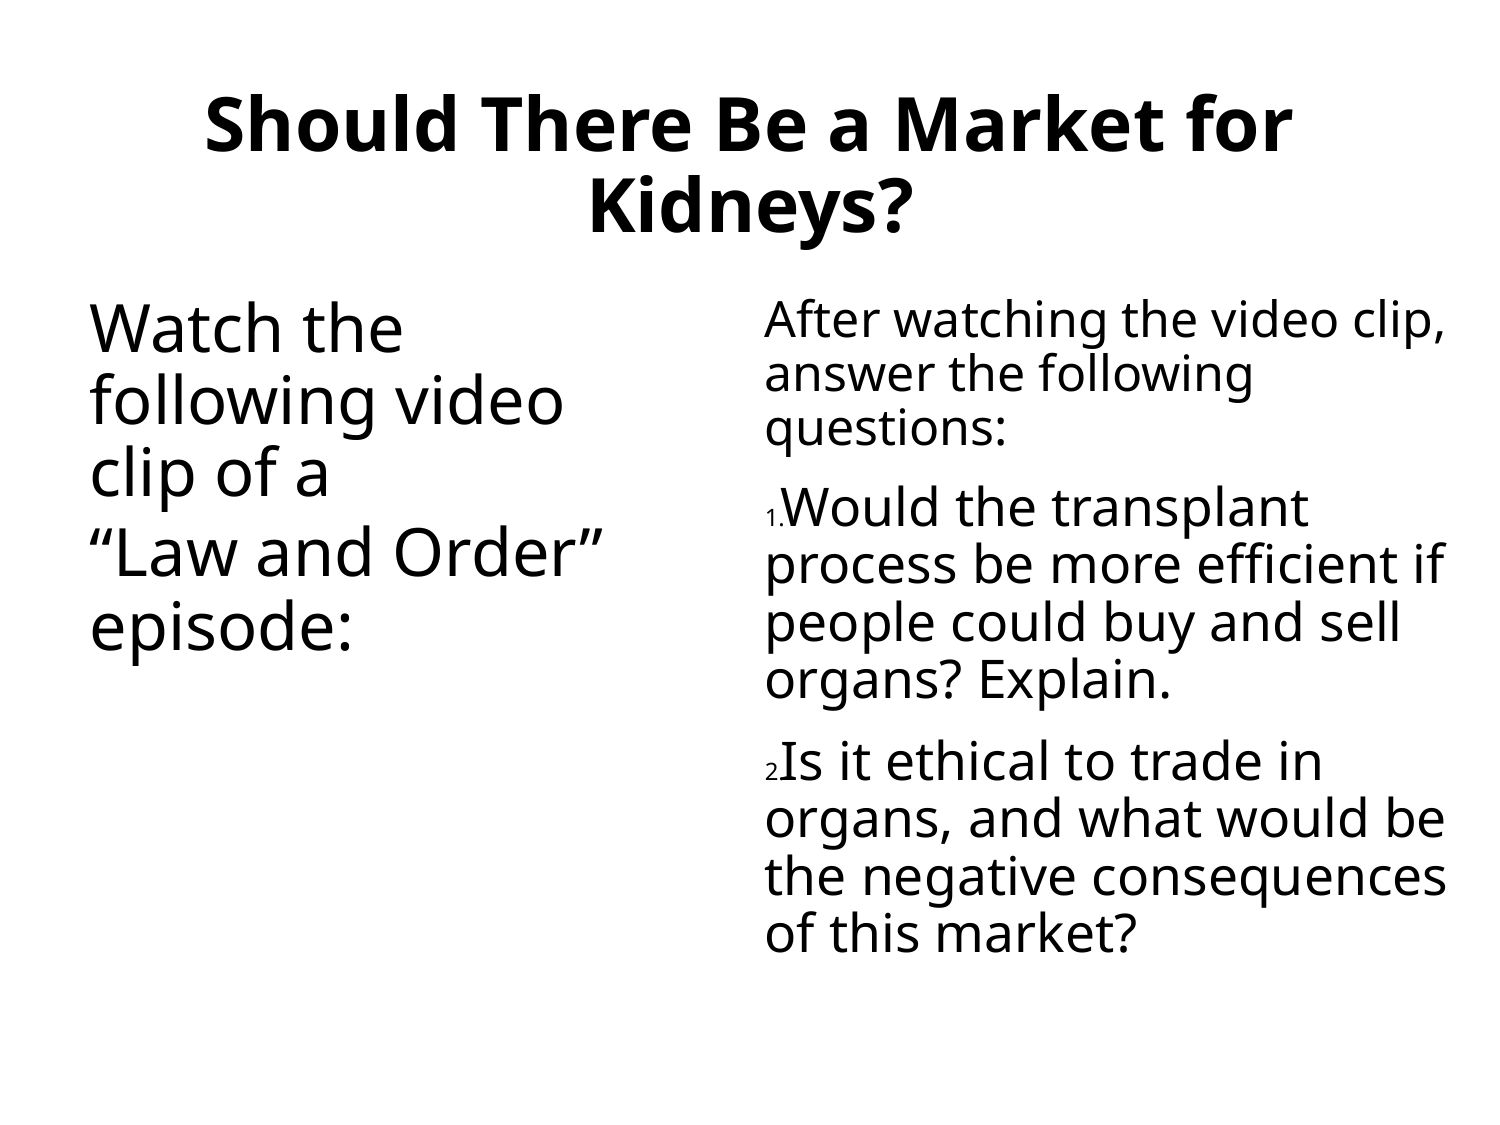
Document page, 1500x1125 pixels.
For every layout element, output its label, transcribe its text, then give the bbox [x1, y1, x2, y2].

title Should There Be a Market for Kidneys? [75, 79, 1425, 267]
list After watching the video clip, answer the following questions: Would the transplant process be more efficient if people could buy and sell organs? Explain. Is it ethical to trade in organs, and what would be the negative consequences of this market? [750, 287, 1482, 975]
list Watch the following video clip of a “Law and Order” episode: [75, 287, 700, 863]
